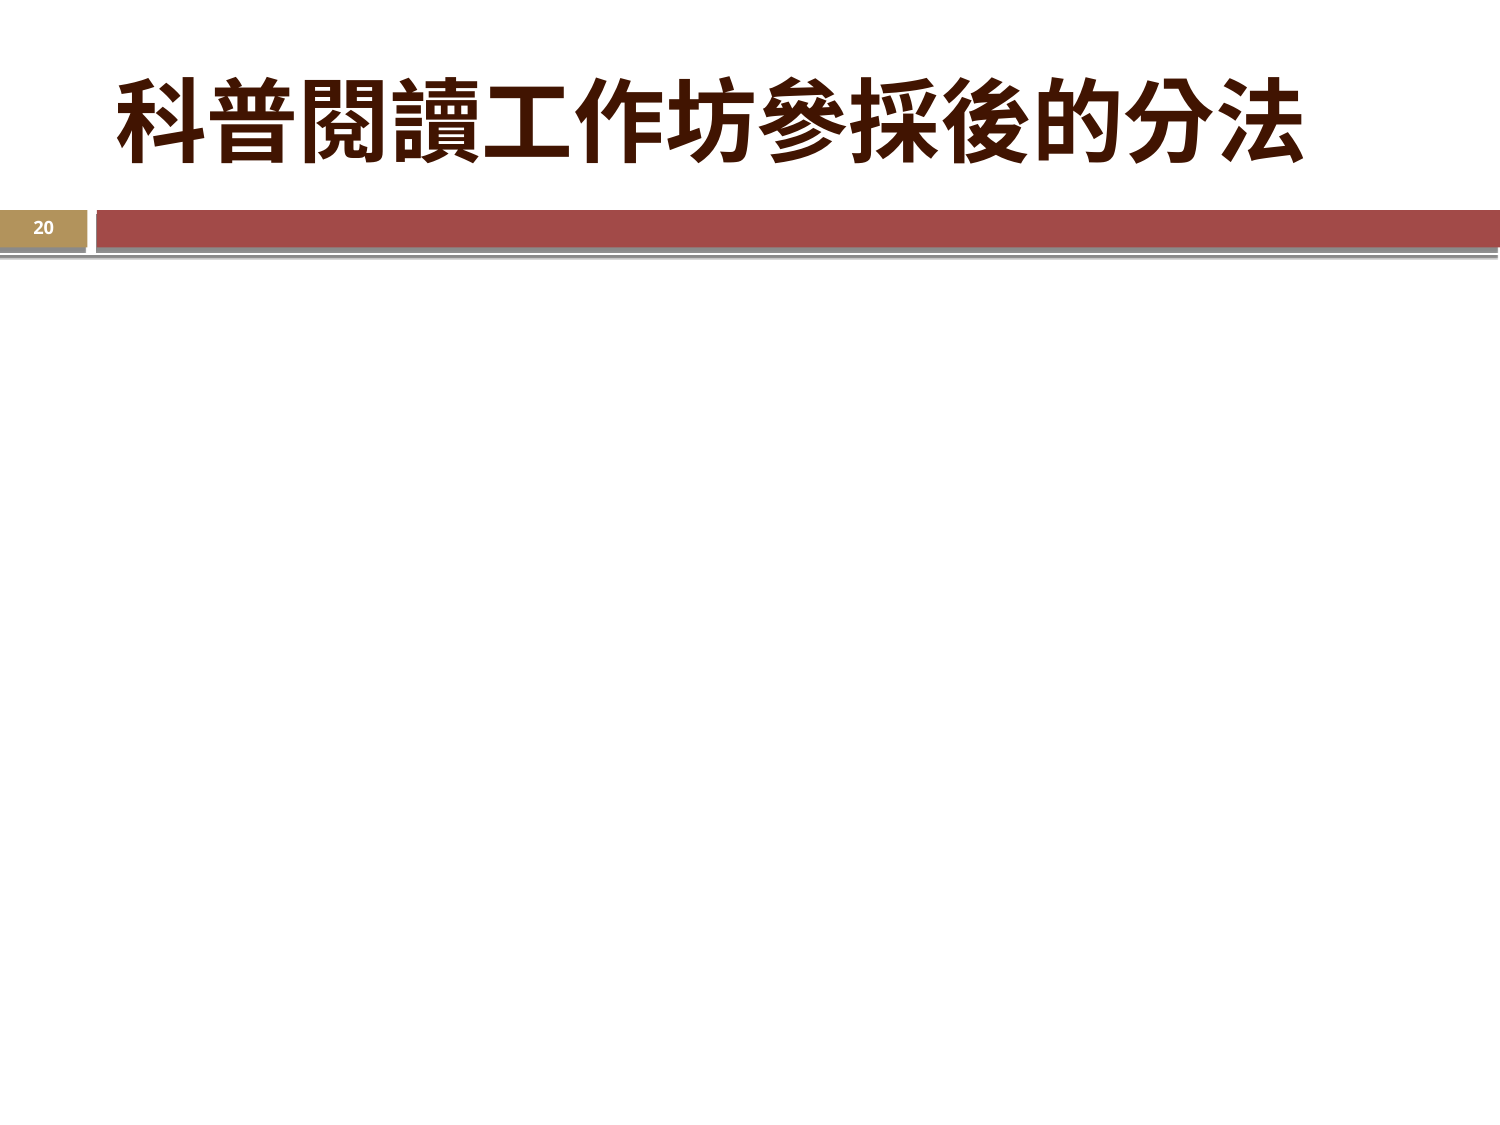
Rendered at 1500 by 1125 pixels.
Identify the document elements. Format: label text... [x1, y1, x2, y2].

title 科普閱讀工作坊參採後的分法 [100, 37, 1438, 200]
slide_number <編號> [0, 208, 88, 249]
